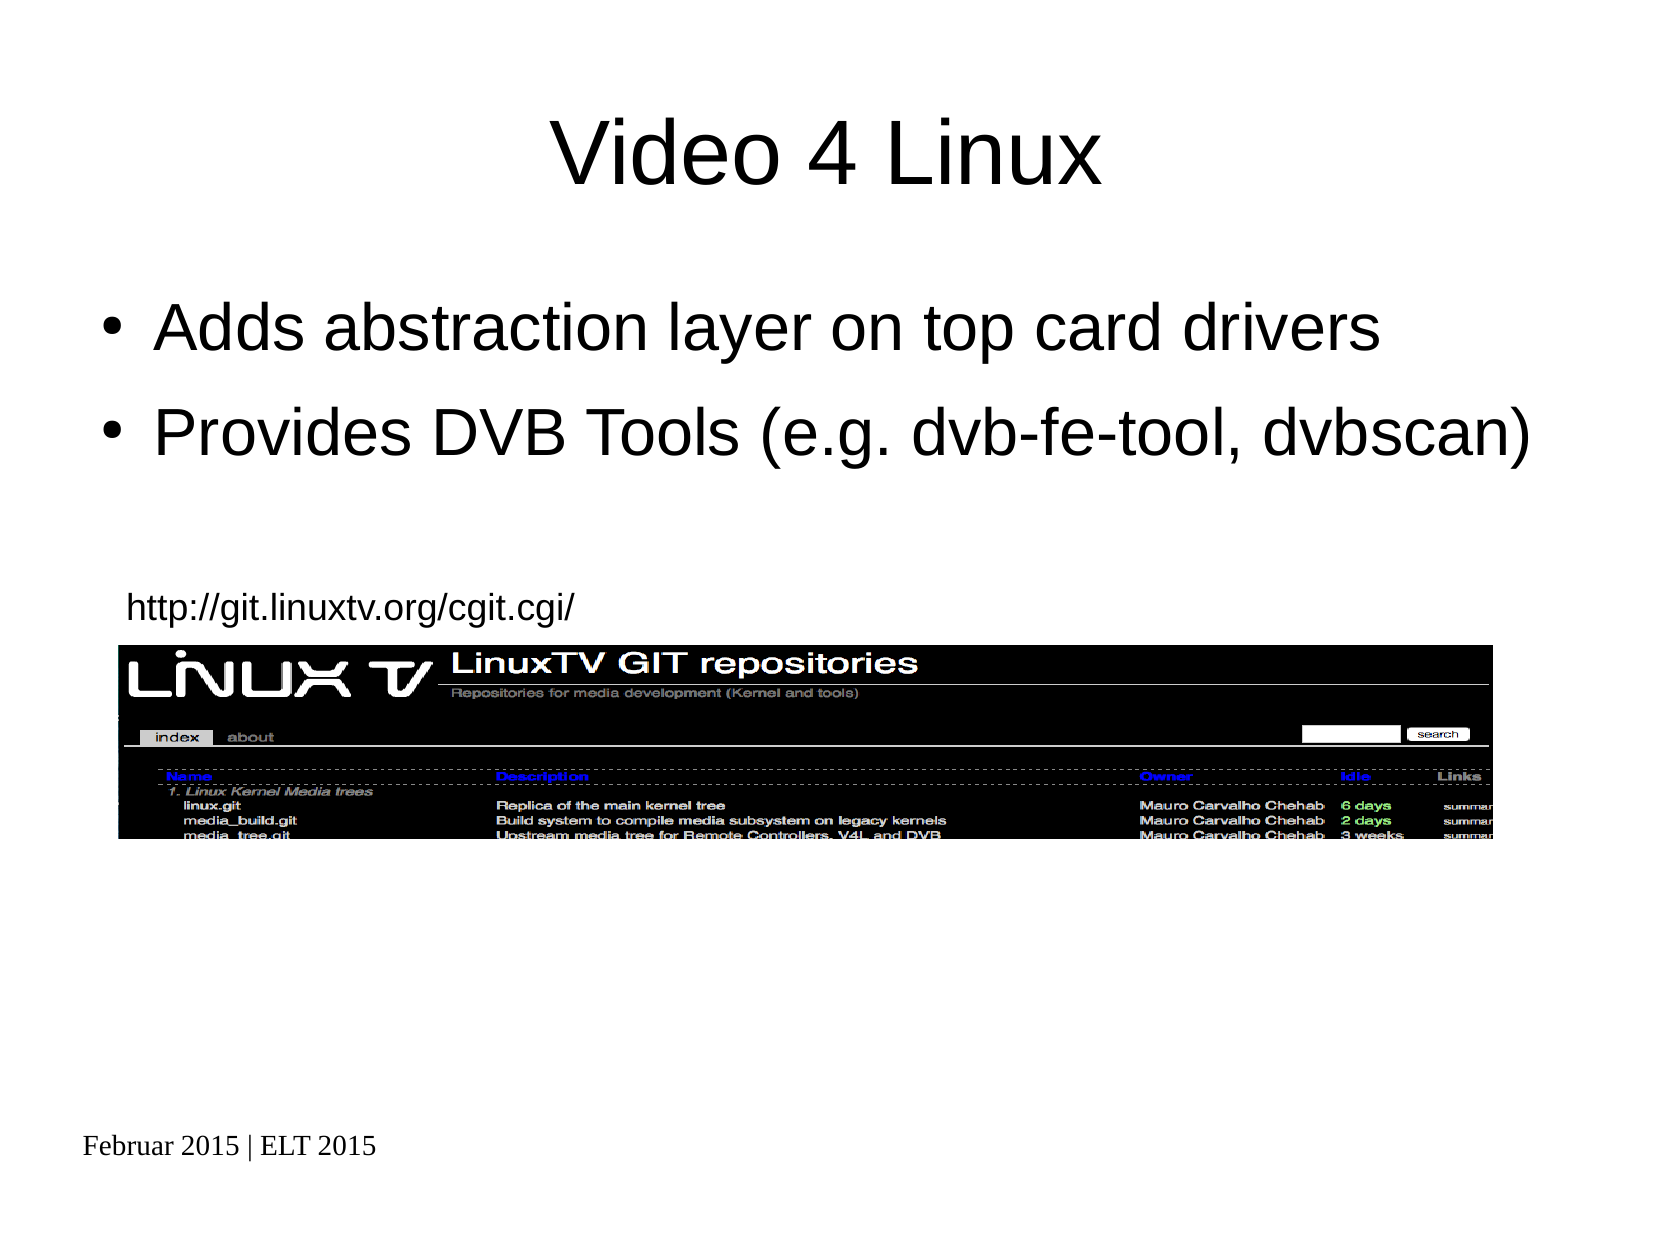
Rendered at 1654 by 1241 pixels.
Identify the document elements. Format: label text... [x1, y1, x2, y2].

text_box http://git.linuxtv.org/cgit.cgi/ [111, 578, 591, 636]
list Adds abstraction layer on top card drivers Provides DVB Tools (e.g. dvb-fe-tool, dvbscan) [82, 290, 1571, 1010]
title Video 4 Linux [82, 49, 1571, 257]
picture [118, 645, 1493, 839]
